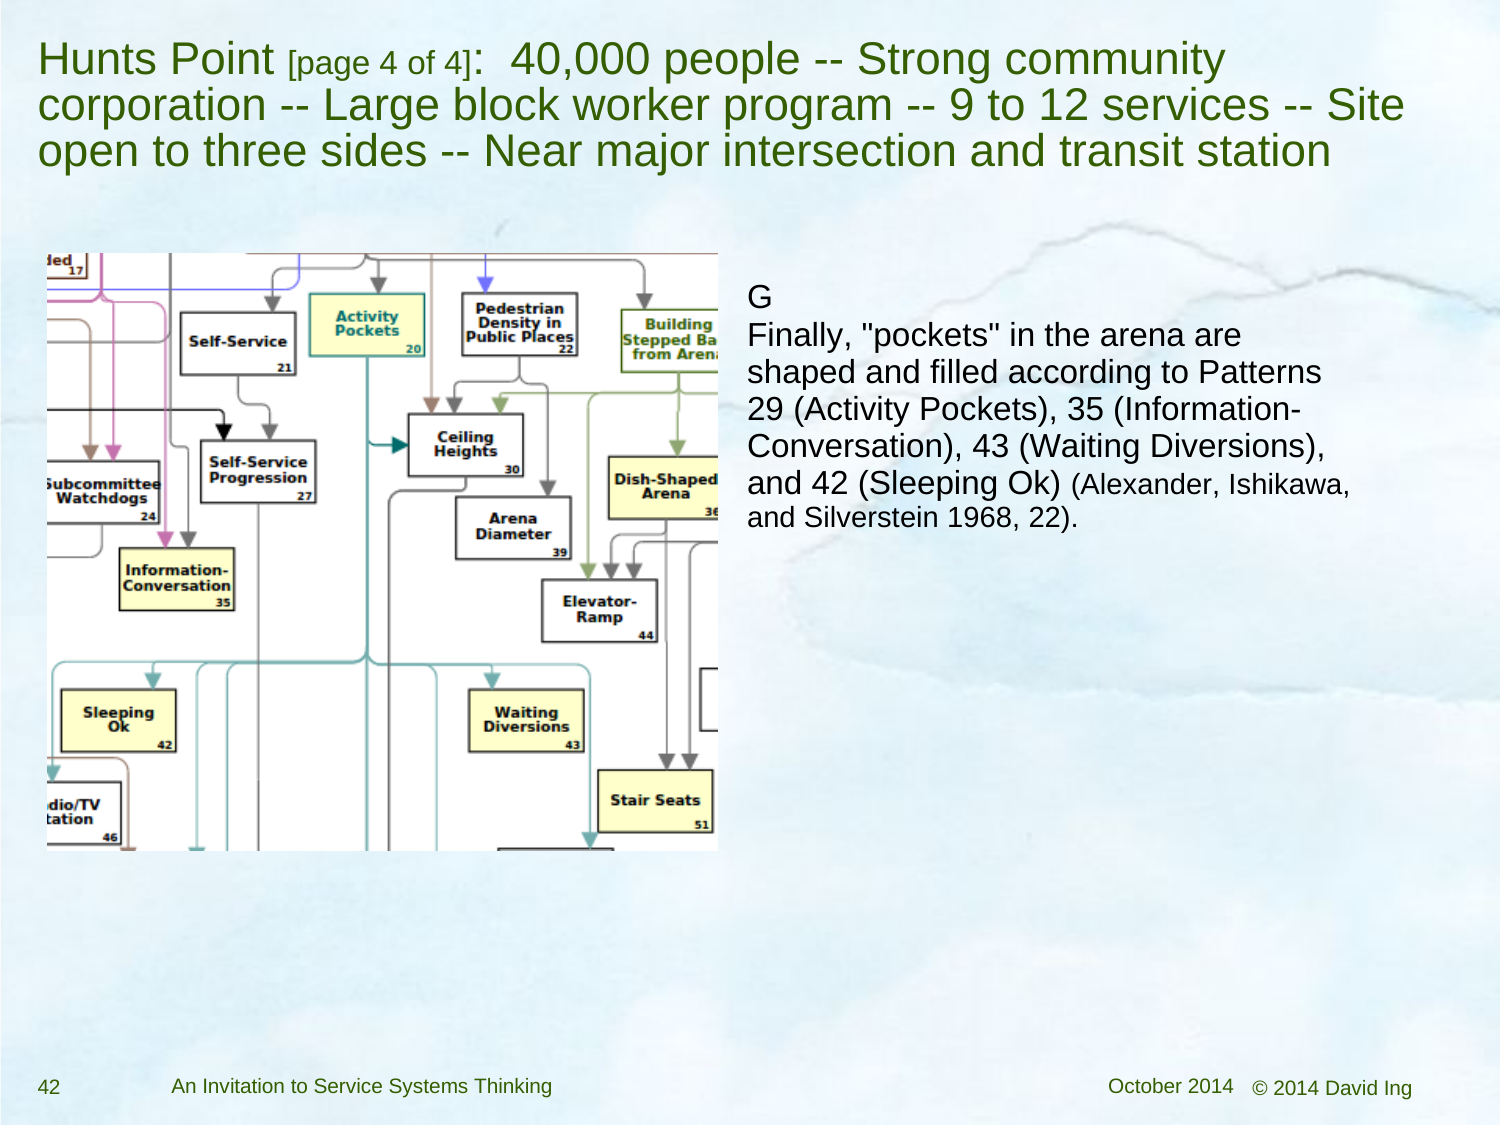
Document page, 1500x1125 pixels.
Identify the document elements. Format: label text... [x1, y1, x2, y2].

text_box G Finally, "pockets" in the arena are shaped and filled according to Patterns 29 (Activity Pockets), 35 (Information-Conversation), 43 (Waiting Diversions), and 42 (Sleeping Ok) (Alexander, Ishikawa, and Silverstein 1968, 22). [732, 271, 1376, 815]
title Hunts Point [page 4 of 4]: 40,000 people -- Strong community corporation -- Large block worker program -- 9 to 12 services -- Site open to three sides -- Near major intersection and transit station [37, 37, 1463, 182]
picture [0, 0, 1500, 1125]
